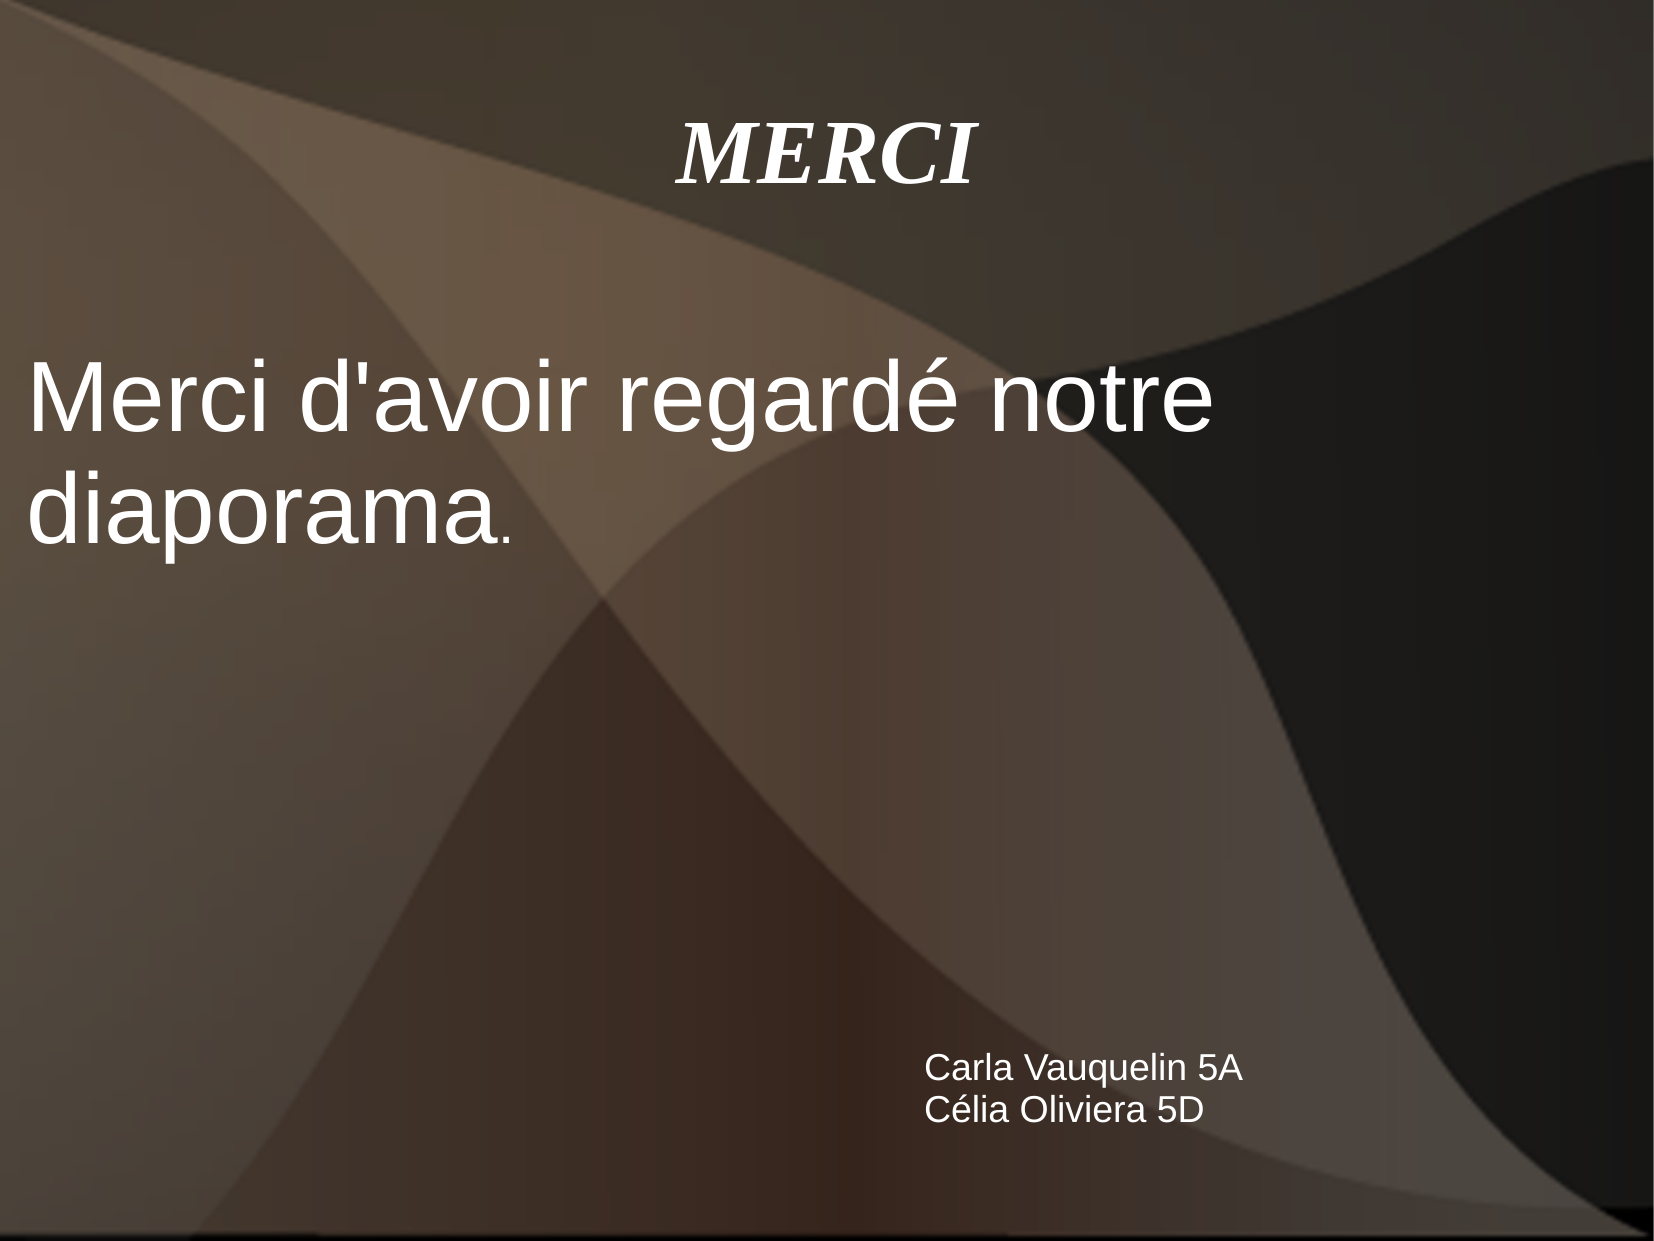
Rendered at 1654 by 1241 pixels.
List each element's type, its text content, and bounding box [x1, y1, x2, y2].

text_box Carla Vauquelin 5A Célia Oliviera 5D [909, 1039, 1595, 1241]
text_box Merci d'avoir regardé notre diaporama. [11, 333, 1512, 573]
picture [0, 0, 1654, 1241]
title MERCI [82, 49, 1571, 257]
